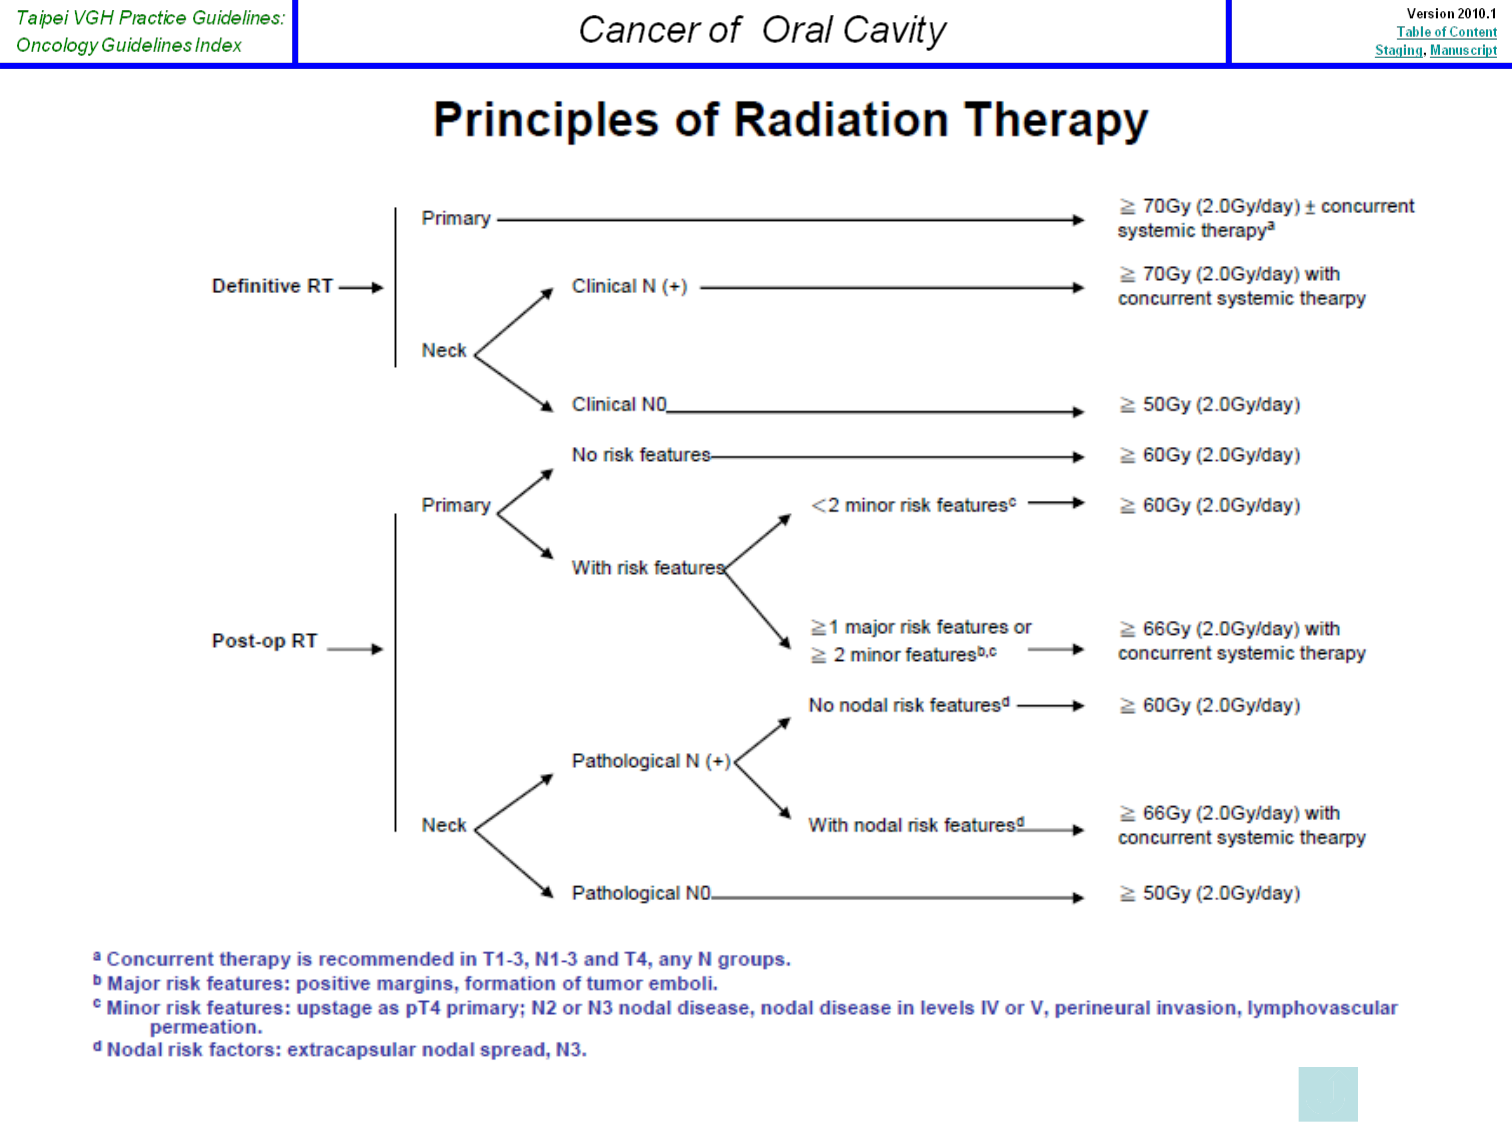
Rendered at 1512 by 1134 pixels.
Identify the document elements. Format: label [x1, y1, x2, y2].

picture [87, 86, 1439, 1067]
